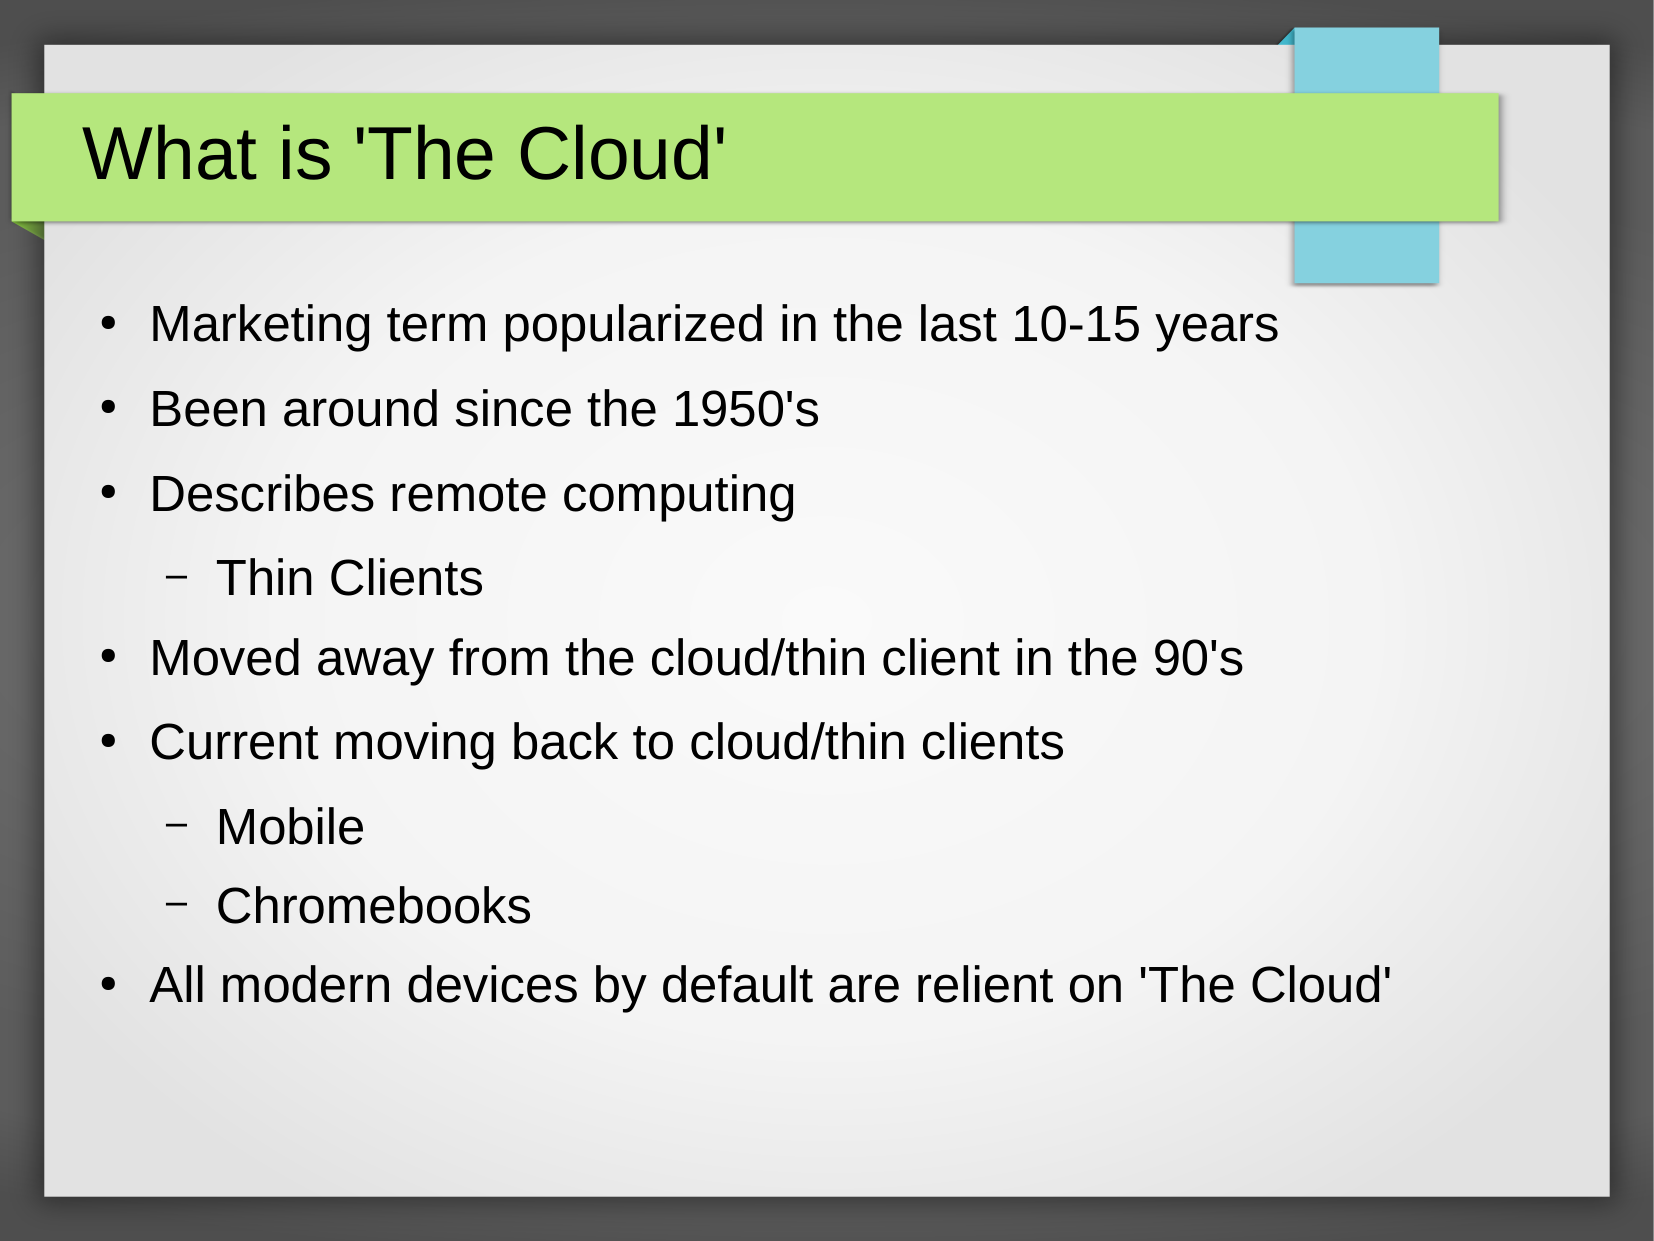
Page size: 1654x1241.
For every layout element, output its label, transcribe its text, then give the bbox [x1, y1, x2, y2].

title What is 'The Cloud' [82, 94, 1264, 213]
list Marketing term popularized in the last 10-15 years Been around since the 1950's Describes remote computing Thin Clients Moved away from the cloud/thin client in the 90's Current moving back to cloud/thin clients Mobile Chromebooks All modern devices by default are relient on 'The Cloud' [82, 295, 1571, 1015]
picture [0, 0, 1654, 1241]
